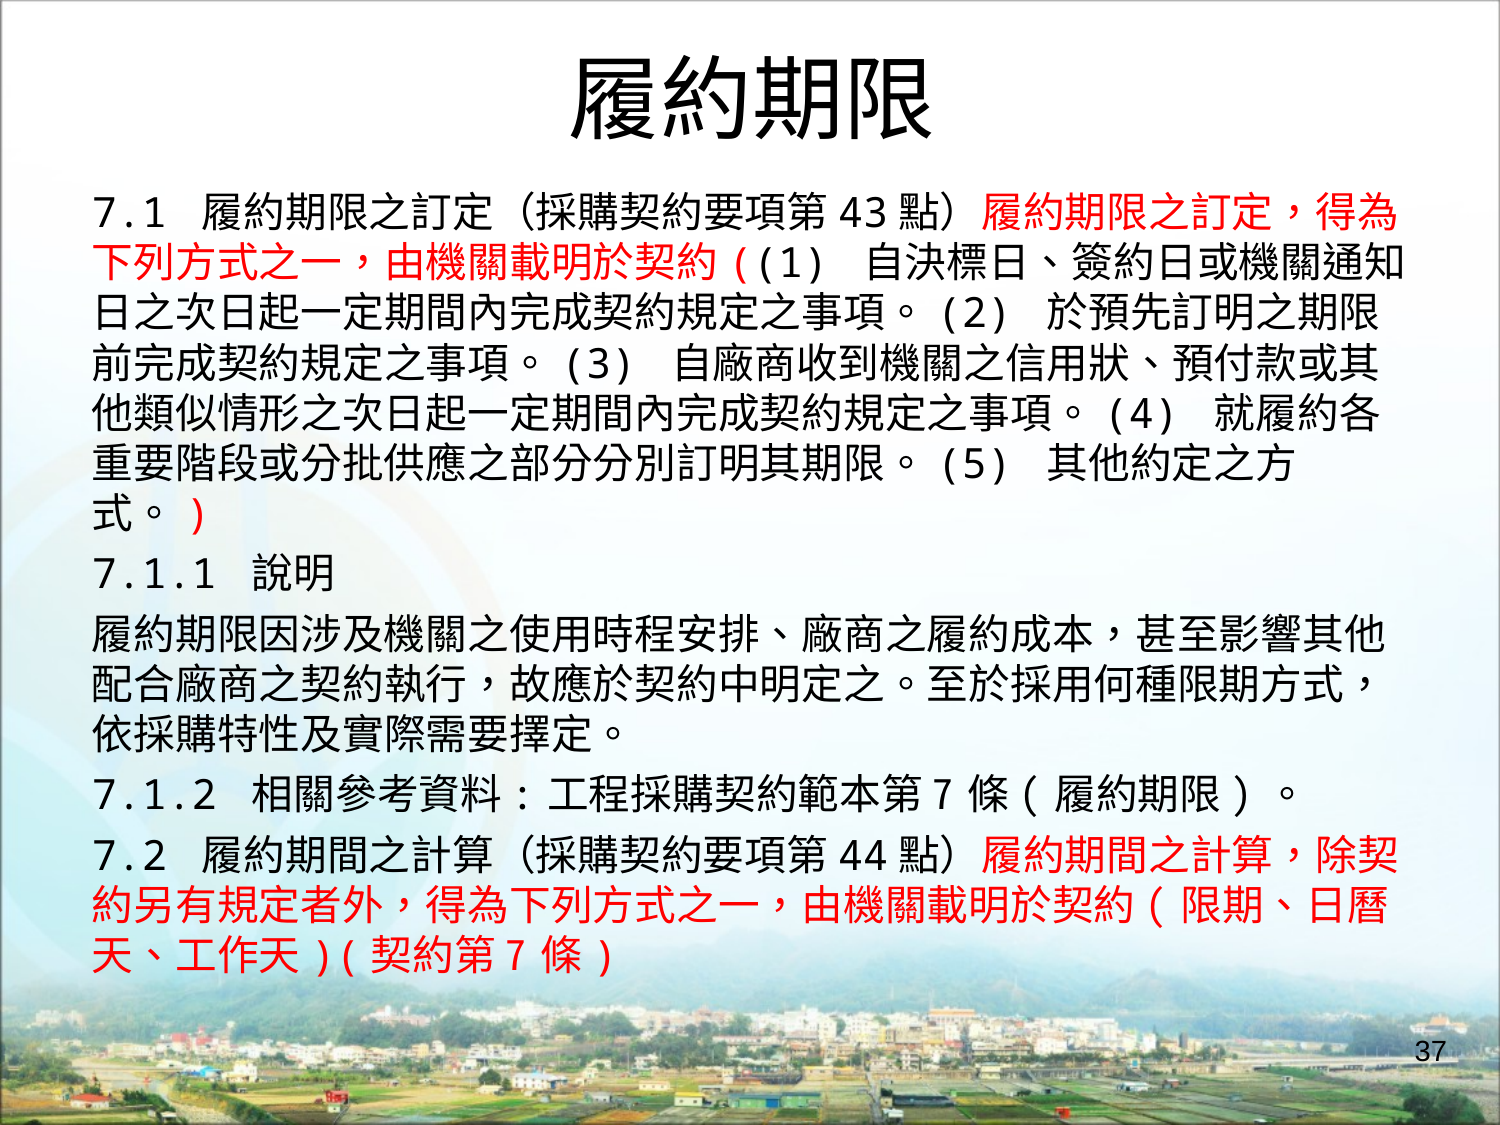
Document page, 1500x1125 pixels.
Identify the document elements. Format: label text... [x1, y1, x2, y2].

list 7.1 履約期限之訂定（採購契約要項第43點）履約期限之訂定，得為下列方式之一，由機關載明於契約((1) 自決標日、簽約日或機關通知日之次日起一定期間內完成契約規定之事項。(2) 於預先訂明之期限前完成契約規定之事項。(3) 自廠商收到機關之信用狀、預付款或其他類似情形之次日起一定期間內完成契約規定之事項。(4) 就履約各重要階段或分批供應之部分分別訂明其期限。(5) 其他約定之方式。) 7.1.1 說明 履約期限因涉及機關之使用時程安排、廠商之履約成本，甚至影響其他配合廠商之契約執行，故應於契約中明定之。至於採用何種限期方式，依採購特性及實際需要擇定。 7.1.2 相關參考資料:工程採購契約範本第7條(履約期限)。 7.2 履約期間之計算（採購契約要項第44點）履約期間之計算，除契約另有規定者外，得為下列方式之一，由機關載明於契約(限期、日曆天、工作天)(契約第7條) [76, 178, 1427, 1053]
title 履約期限 [77, 36, 1428, 155]
picture [0, 0, 1500, 1125]
text_box <編號> [1111, 1024, 1462, 1103]
